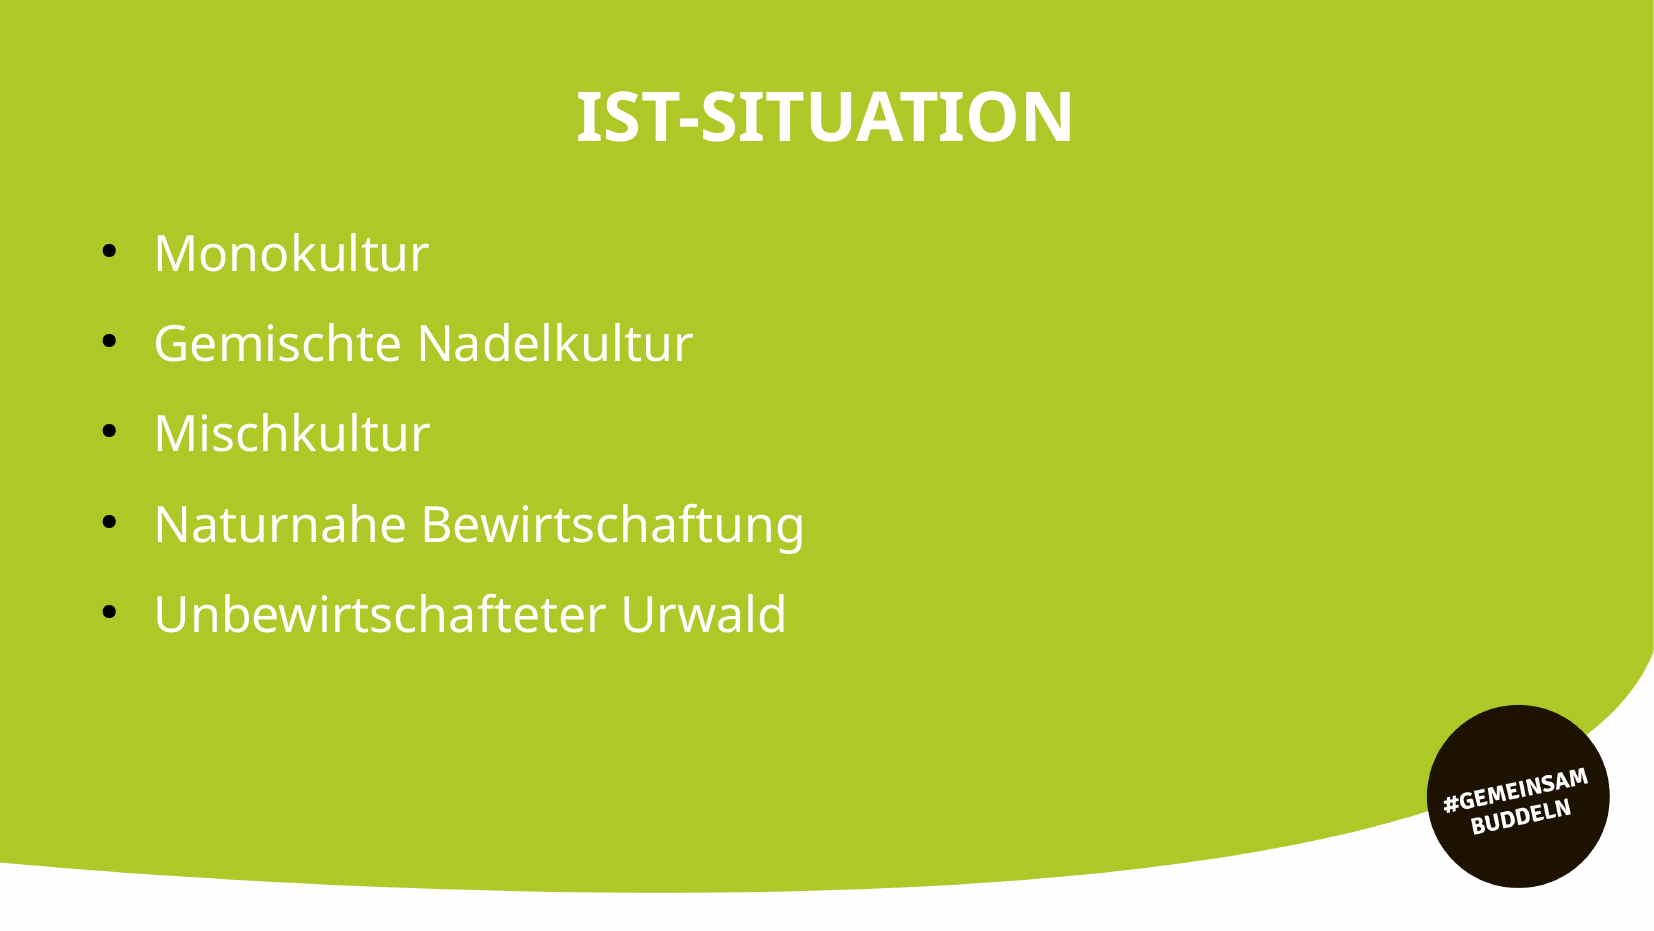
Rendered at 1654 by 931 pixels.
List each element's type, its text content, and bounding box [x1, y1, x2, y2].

title IST-SITUATION [82, 37, 1571, 193]
list Monokultur Gemischte Nadelkultur Mischkultur Naturnahe Bewirtschaftung Unbewirtschafteter Urwald [82, 217, 1571, 758]
picture [0, 0, 1654, 931]
